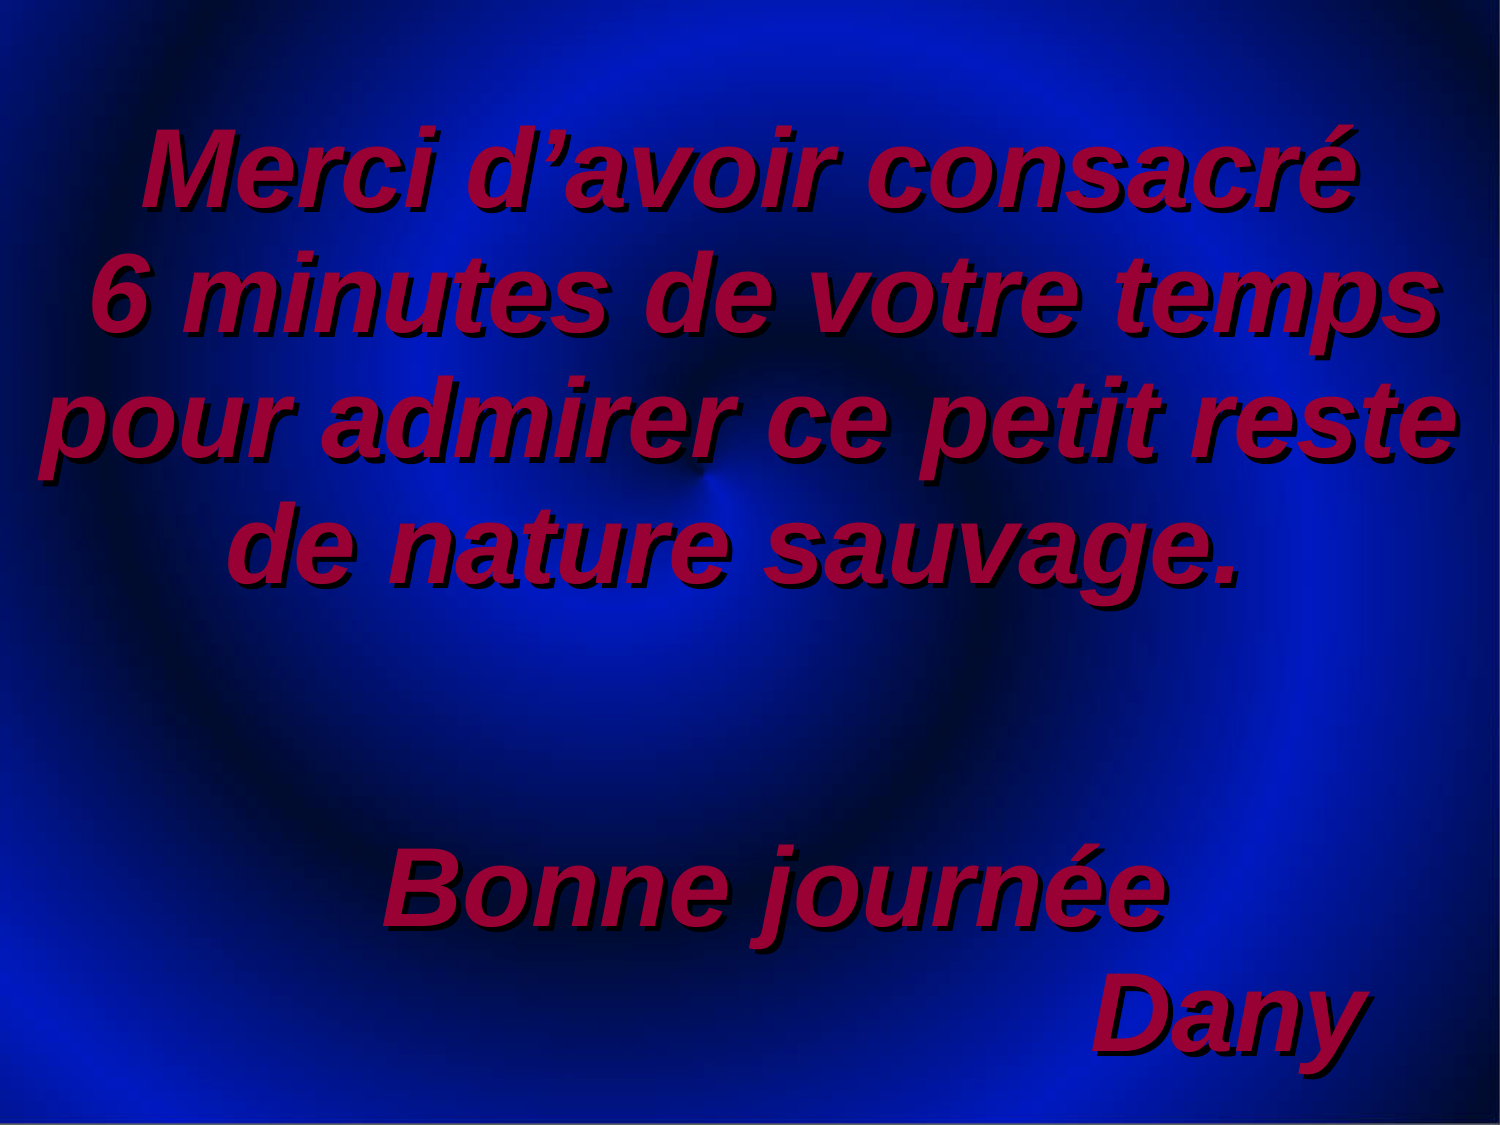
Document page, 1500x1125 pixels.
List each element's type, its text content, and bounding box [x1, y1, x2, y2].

text_box Bonne journée Dany [49, 774, 1500, 1125]
picture [0, 0, 1500, 1125]
text_box Merci d’avoir consacré 6 minutes de votre temps pour admirer ce petit reste de nature sauvage. [24, 49, 1476, 663]
